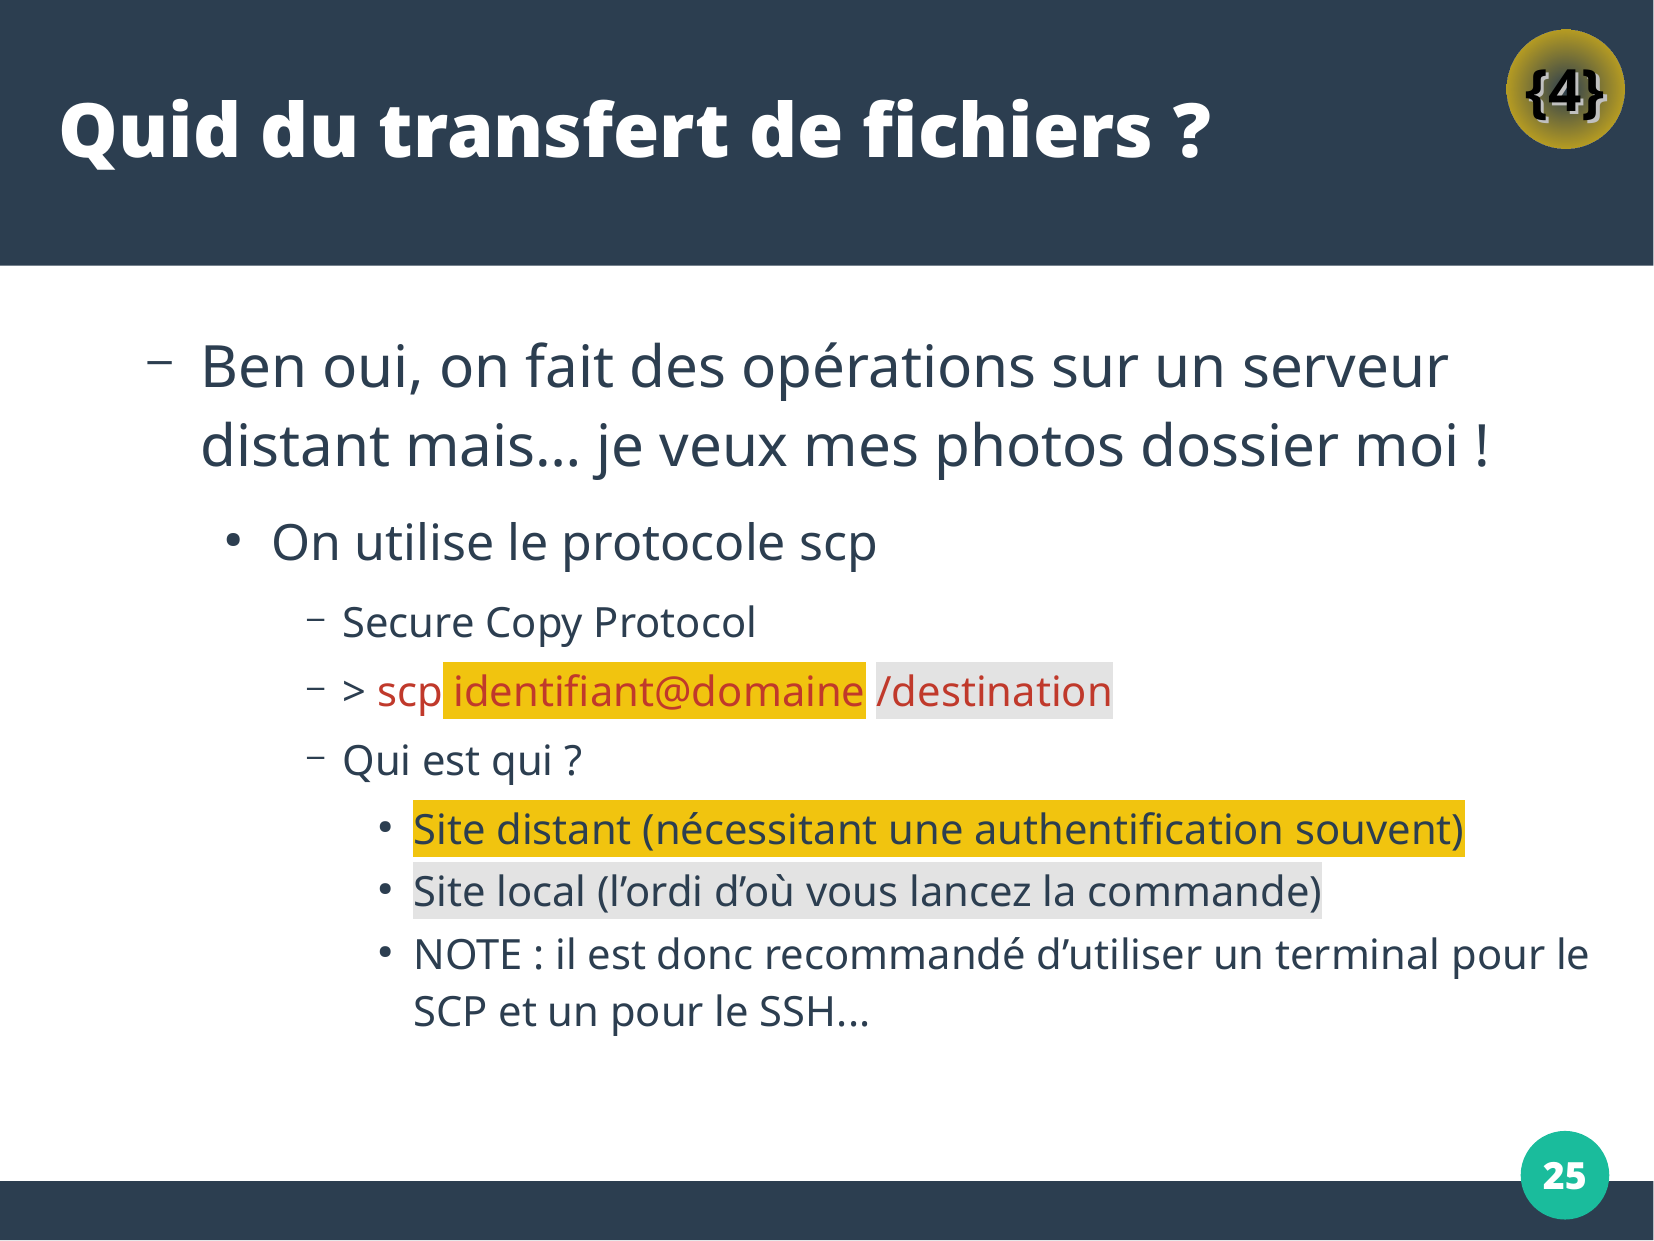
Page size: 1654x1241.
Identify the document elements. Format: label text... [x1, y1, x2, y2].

title Quid du transfert de fichiers ? [59, 49, 1595, 207]
list Ben oui, on fait des opérations sur un serveur distant mais… je veux mes photos dossier moi ! On utilise le protocole scp Secure Copy Protocol > scp identifiant@domaine /destination Qui est qui ? Site distant (nécessitant une authentification souvent) Site local (l’ordi d’où vous lancez la commande) NOTE : il est donc recommandé d’utiliser un terminal pour le SCP et un pour le SSH... [59, 324, 1595, 1152]
text_box {4} [1506, 29, 1625, 149]
